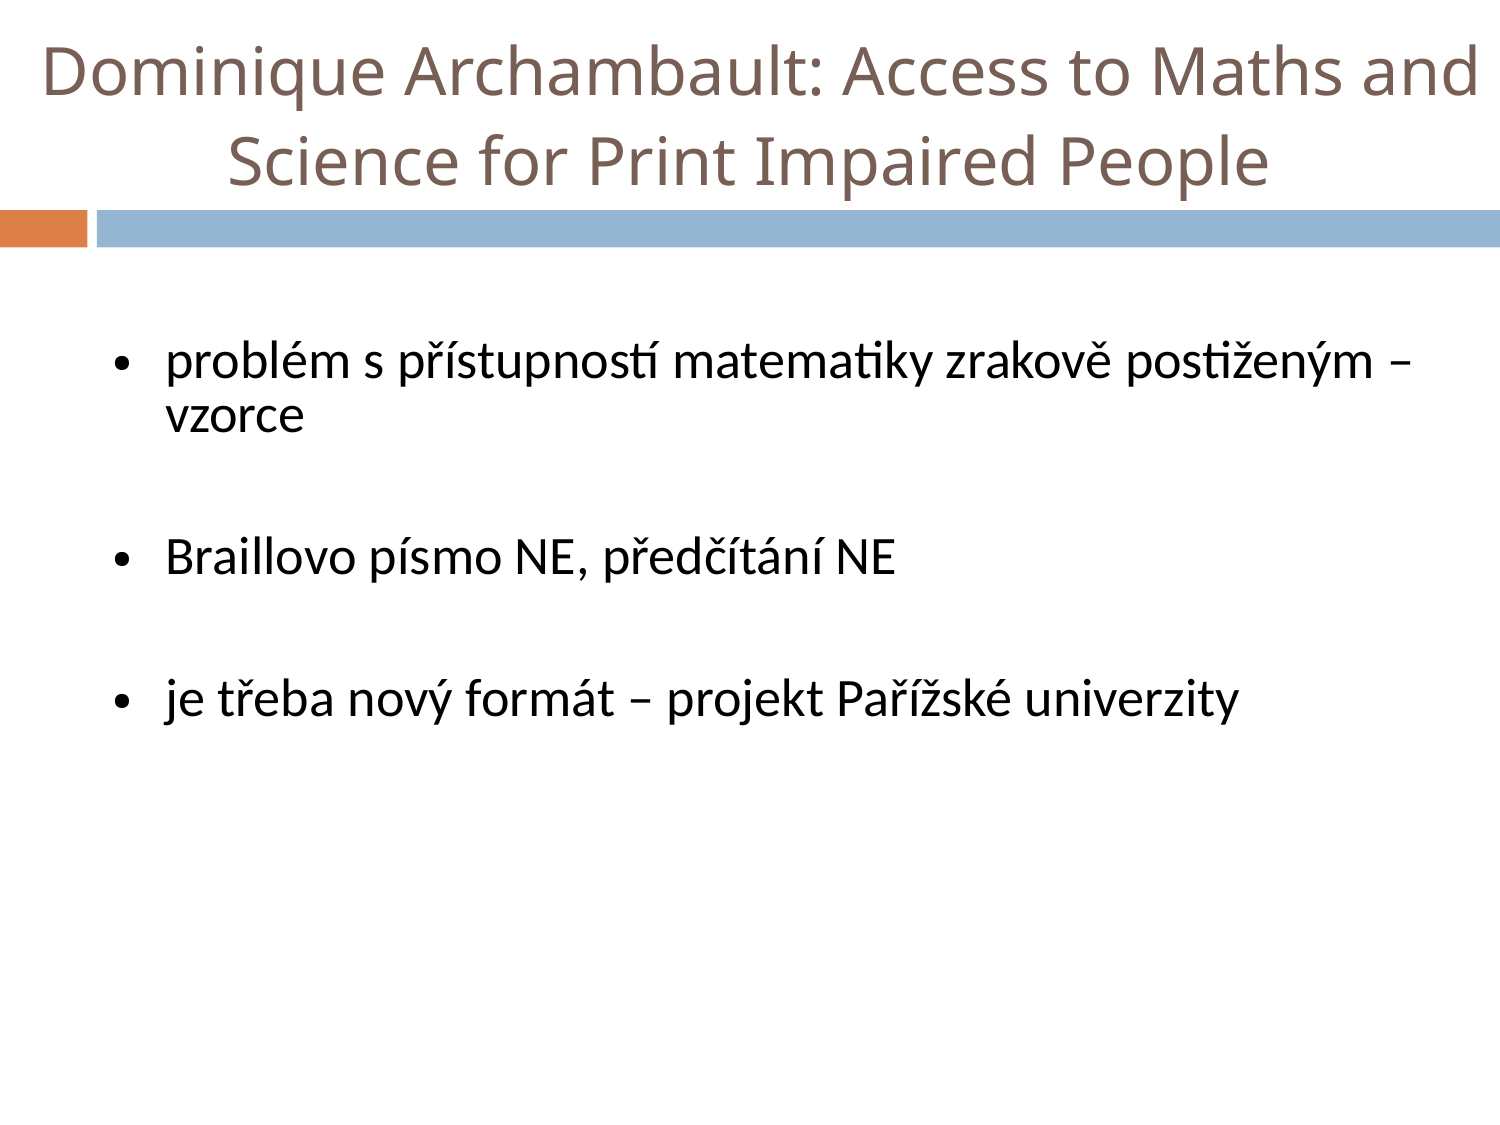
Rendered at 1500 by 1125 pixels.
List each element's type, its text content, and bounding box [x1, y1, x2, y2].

list problém s přístupností matematiky zrakově postiženým – vzorce Braillovo písmo NE, předčítání NE je třeba nový formát – projekt Pařížské univerzity [94, 337, 1432, 1075]
title Dominique Archambault: Access to Maths and Science for Print Impaired People [0, 0, 1500, 213]
